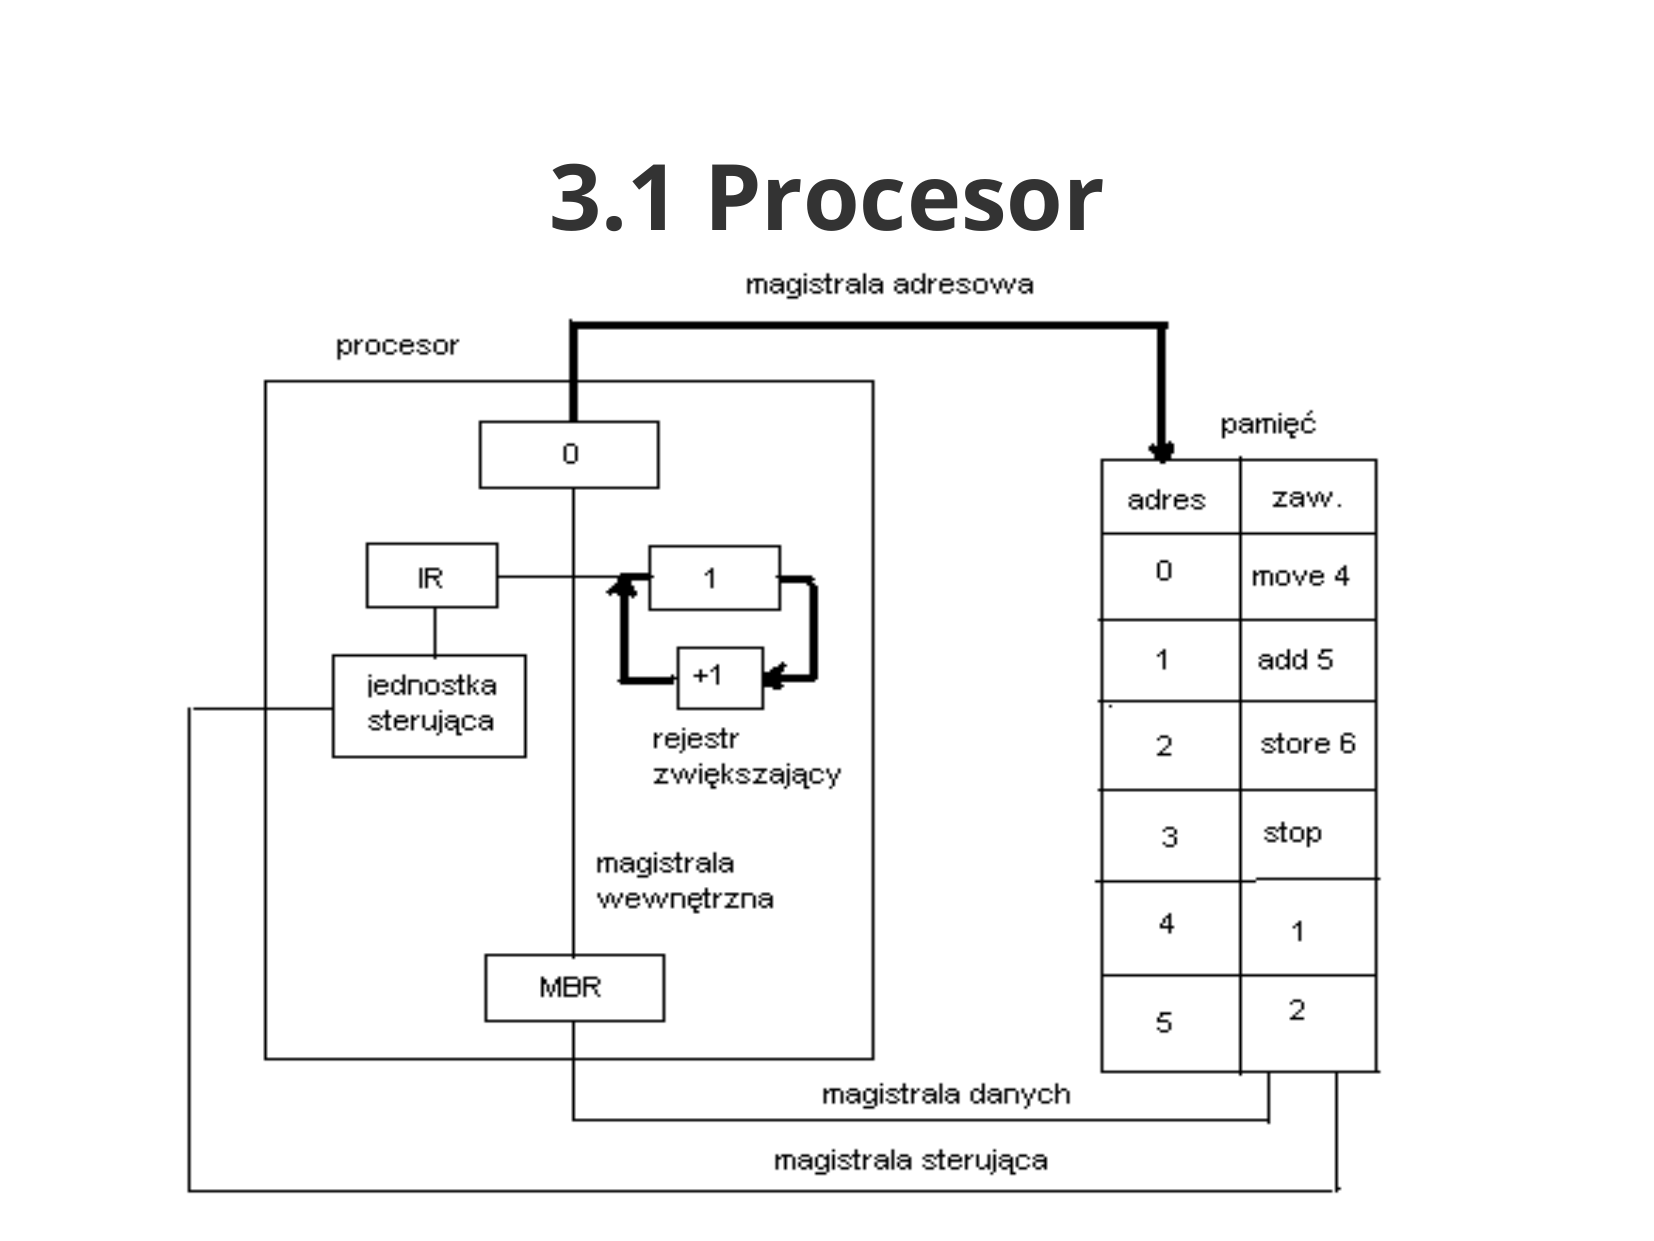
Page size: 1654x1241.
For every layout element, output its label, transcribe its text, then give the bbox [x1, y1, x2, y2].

title 3.1 Procesor [121, 91, 1534, 236]
picture [118, 236, 1565, 1211]
